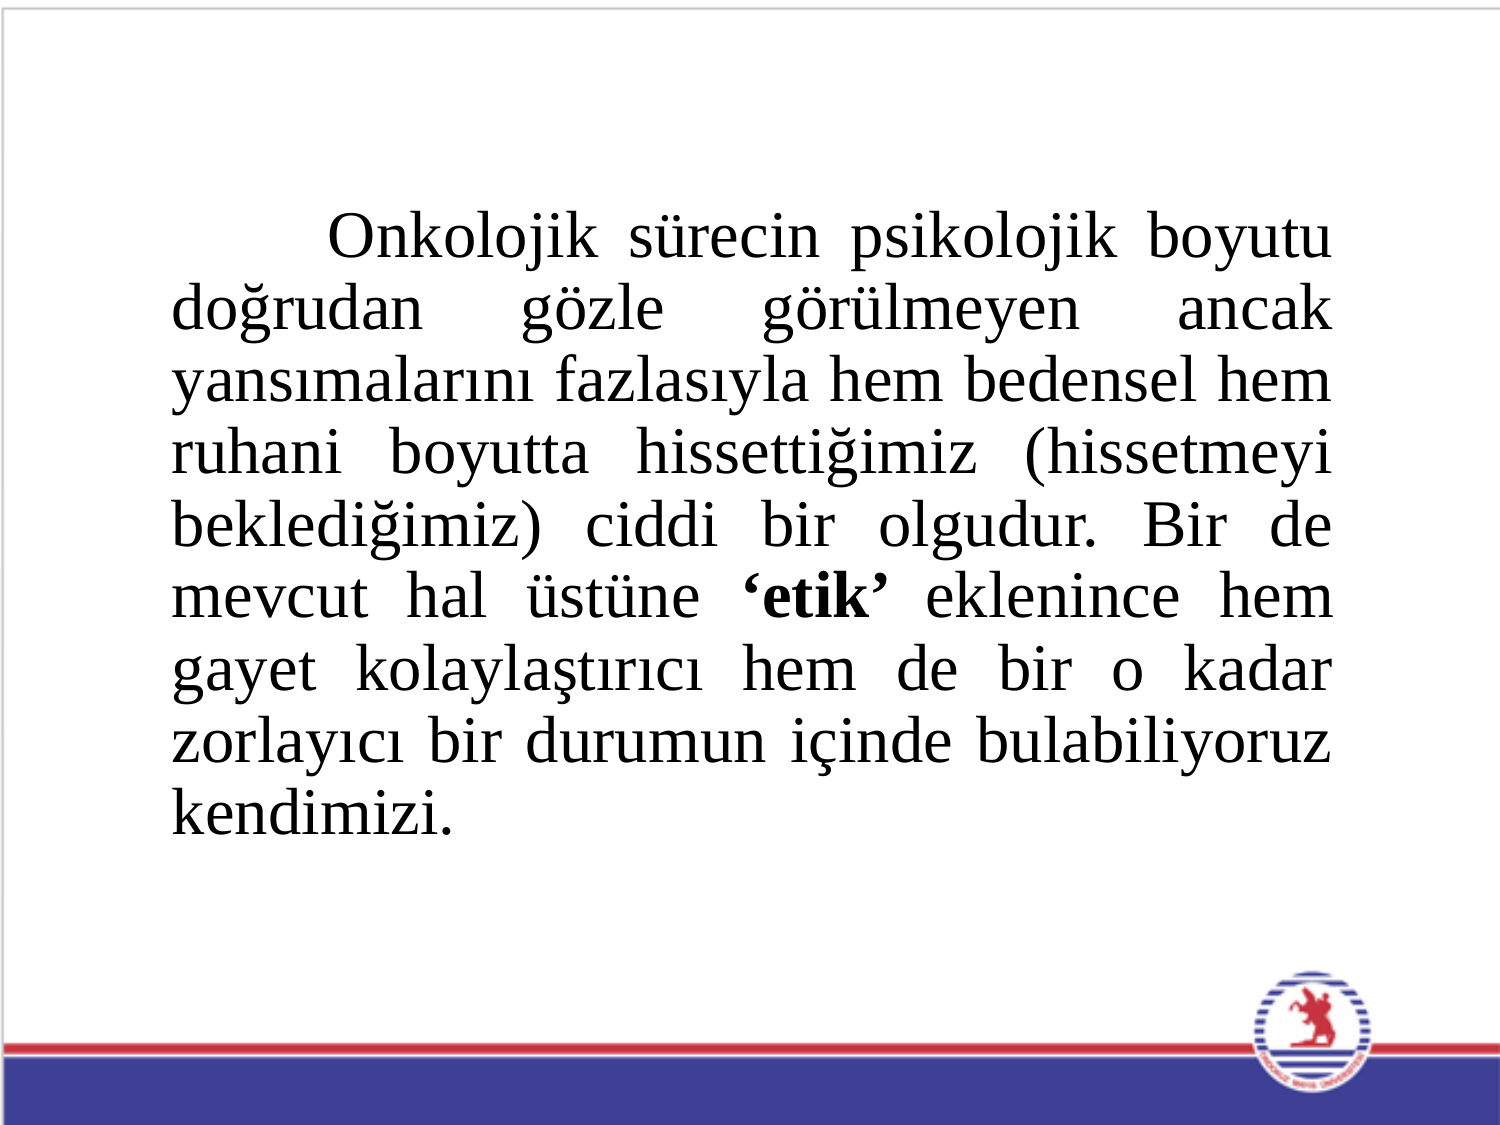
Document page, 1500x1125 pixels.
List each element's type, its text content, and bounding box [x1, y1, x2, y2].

list Onkolojik sürecin psikolojik boyutu doğrudan gözle görülmeyen ancak yansımalarını fazlasıyla hem bedensel hem ruhani boyutta hissettiğimiz (hissetmeyi beklediğimiz) ciddi bir olgudur. Bir de mevcut hal üstüne ‘etik’ eklenince hem gayet kolaylaştırıcı hem de bir o kadar zorlayıcı bir durumun içinde bulabiliyoruz kendimizi. [100, 124, 1351, 945]
